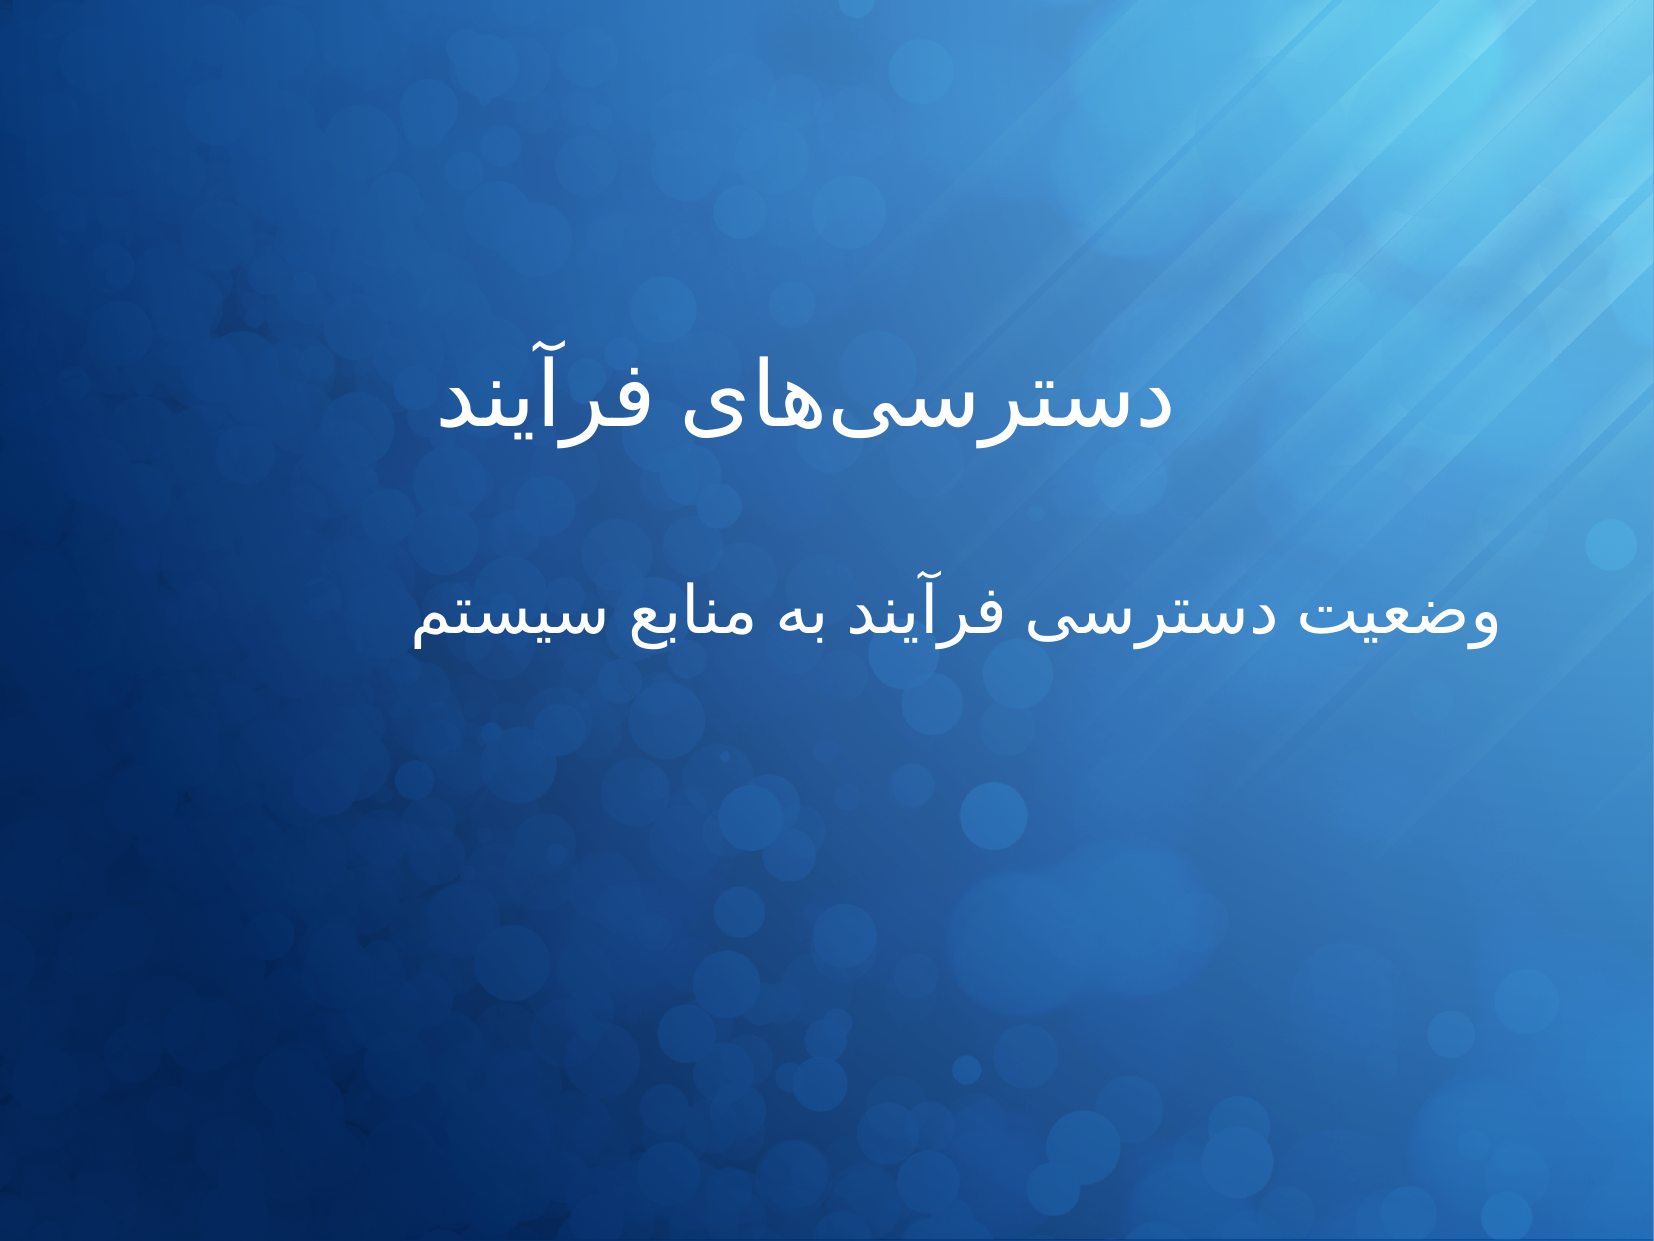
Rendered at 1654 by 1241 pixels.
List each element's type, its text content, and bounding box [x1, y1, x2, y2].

picture [0, 0, 1654, 1241]
title دسترسی‌های فرآیند [112, 319, 1501, 488]
list وضعیت دسترسی فرآیند به منابع سیستم [122, 573, 1576, 938]
